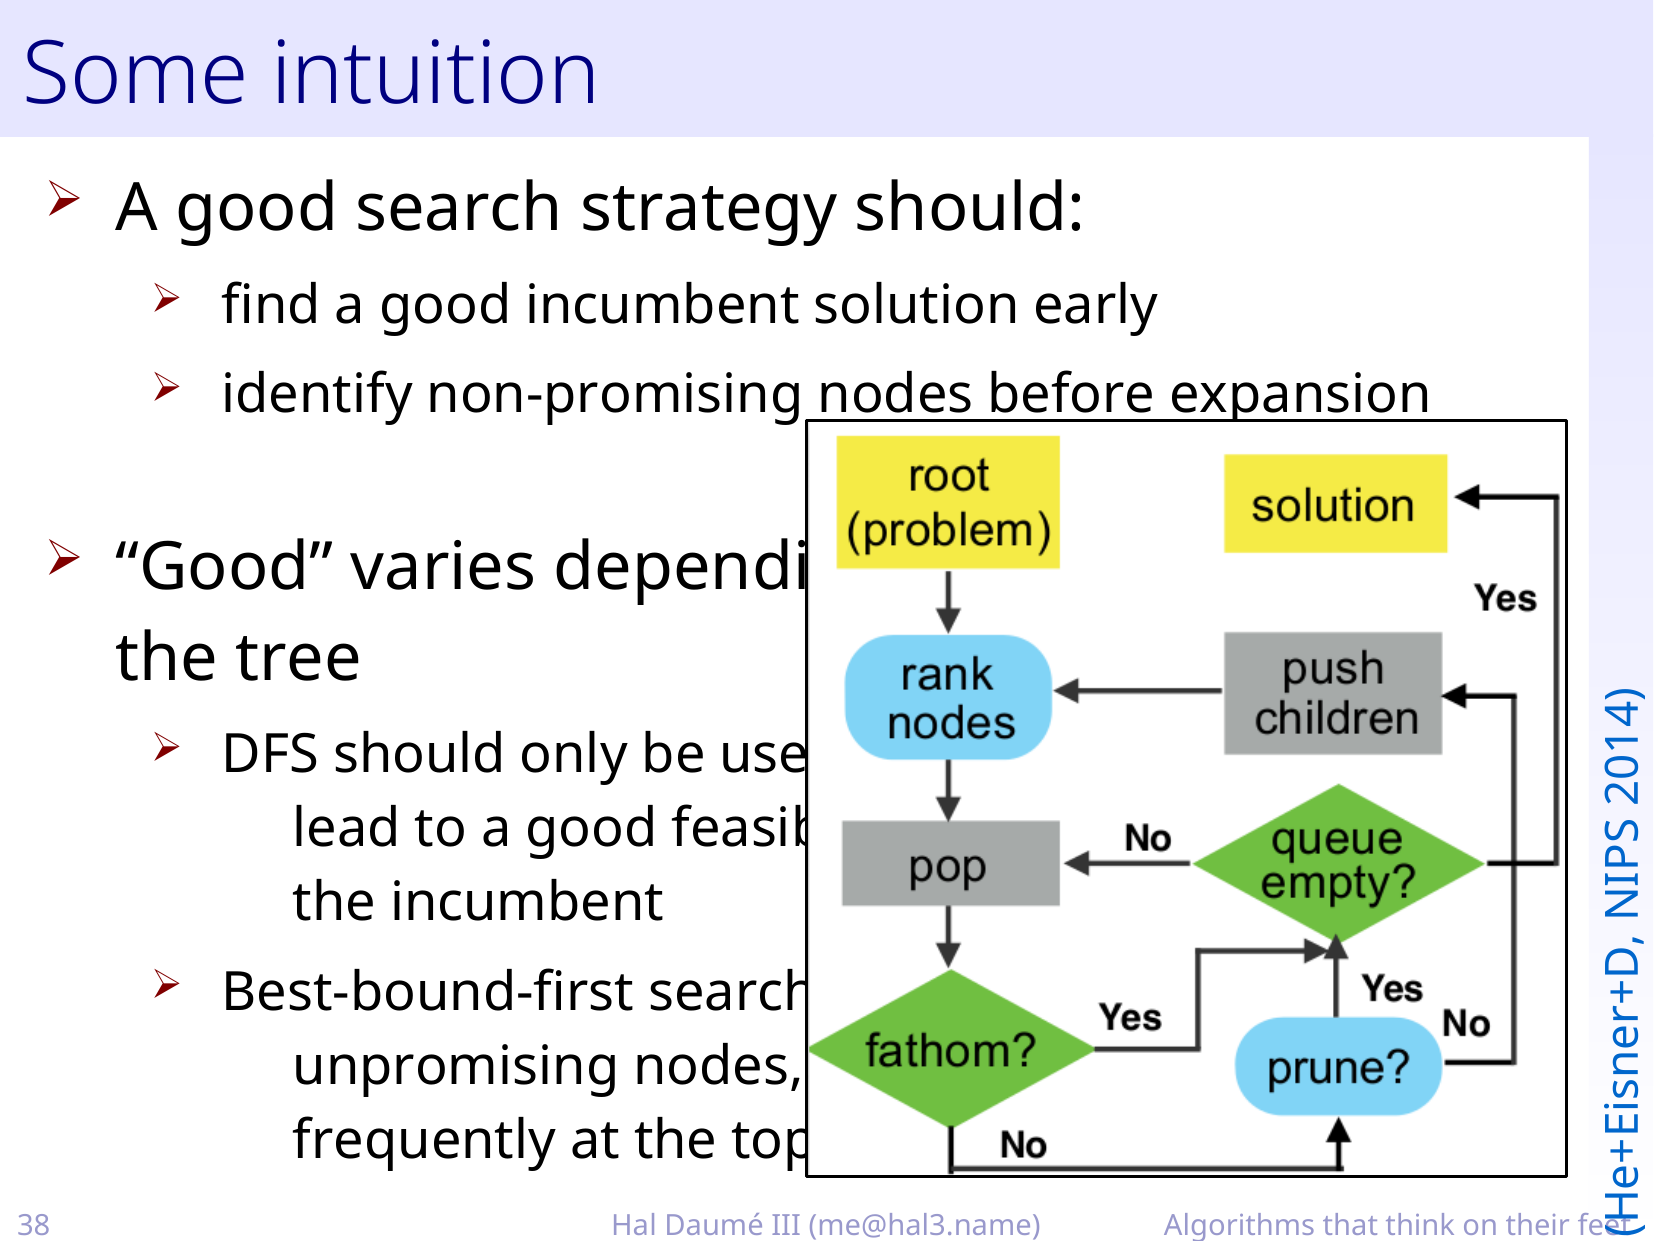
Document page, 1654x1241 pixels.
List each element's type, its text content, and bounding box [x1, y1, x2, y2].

picture [808, 421, 1566, 1176]
text_box (He+Eisner+D, NIPS 2014) [1585, 694, 1648, 1241]
title Some intuition [22, 8, 1639, 131]
list A good search strategy should: find a good incumbent solution early identify non-promising nodes before expansion “Good” varies depending on your position in the tree DFS should only be used at nodes that promise to lead to a good feasible solution that may replace the incumbent Best-bound-first search can quickly discard unpromising nodes, but should not be used frequently at the top We will learn a heuristic based on features that can capture this intuition [32, 159, 1575, 1062]
